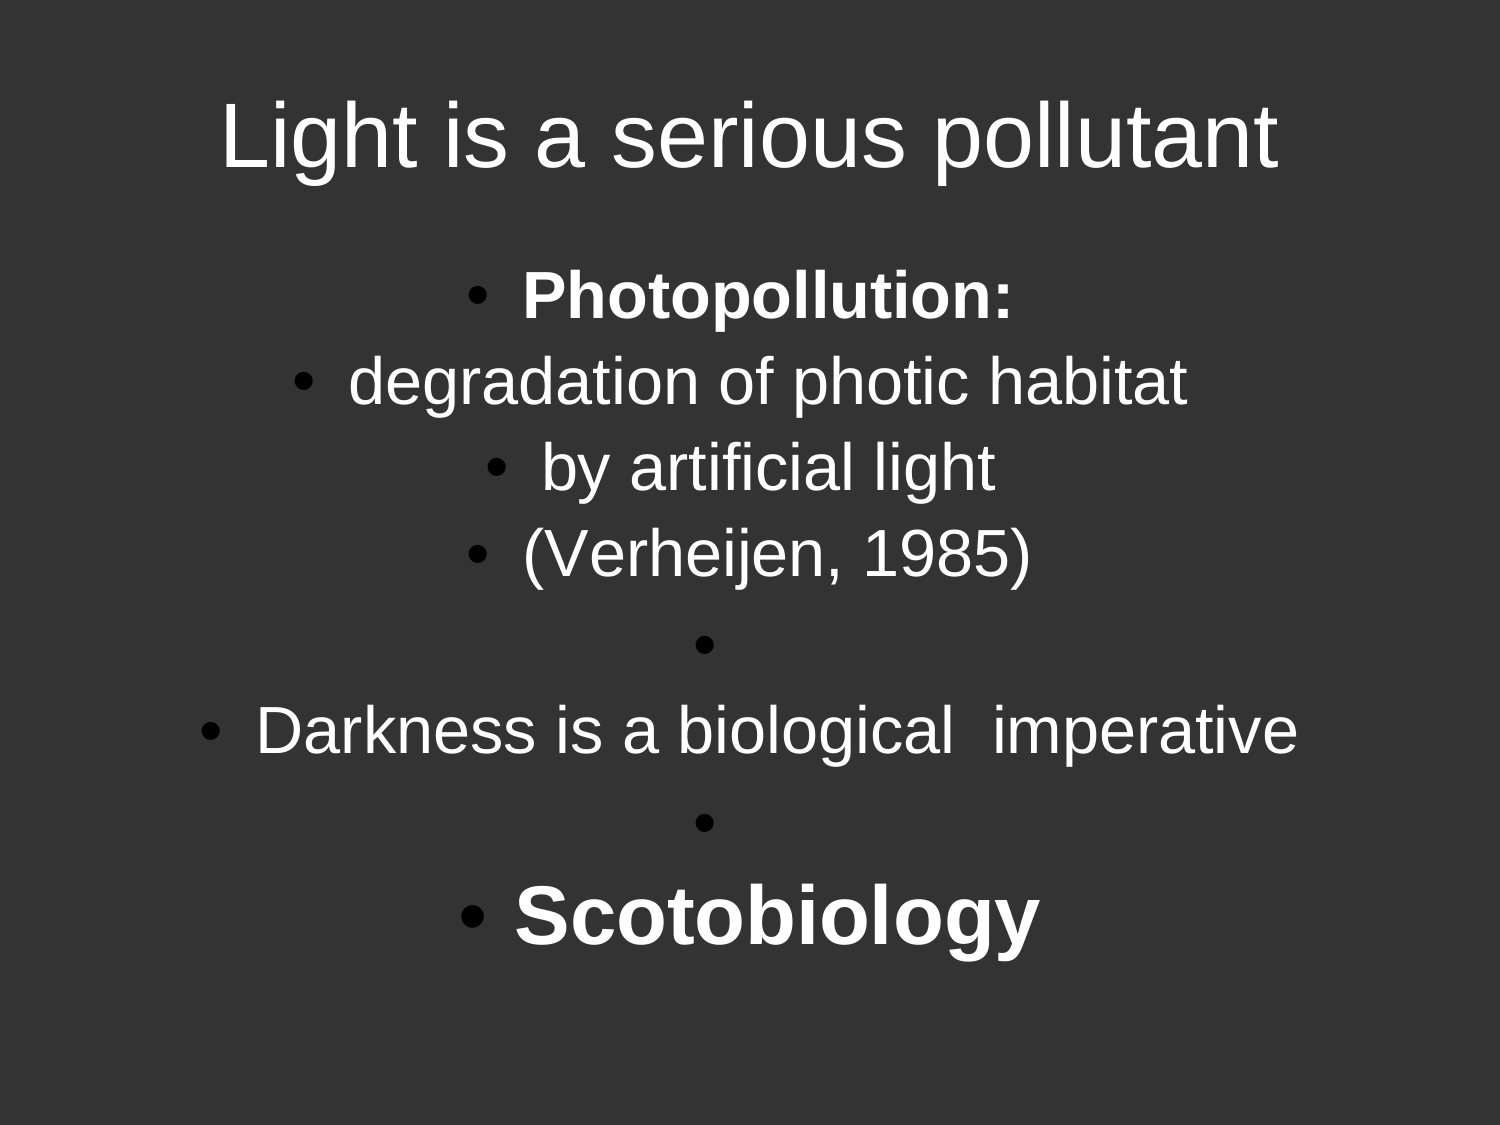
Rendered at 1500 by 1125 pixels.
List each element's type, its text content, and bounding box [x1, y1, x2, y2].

title Light is a serious pollutant [75, 21, 1425, 257]
list Photopollution: degradation of photic habitat by artificial light (Verheijen, 1985) Darkness is a biological imperative Scotobiology [75, 262, 1425, 1005]
